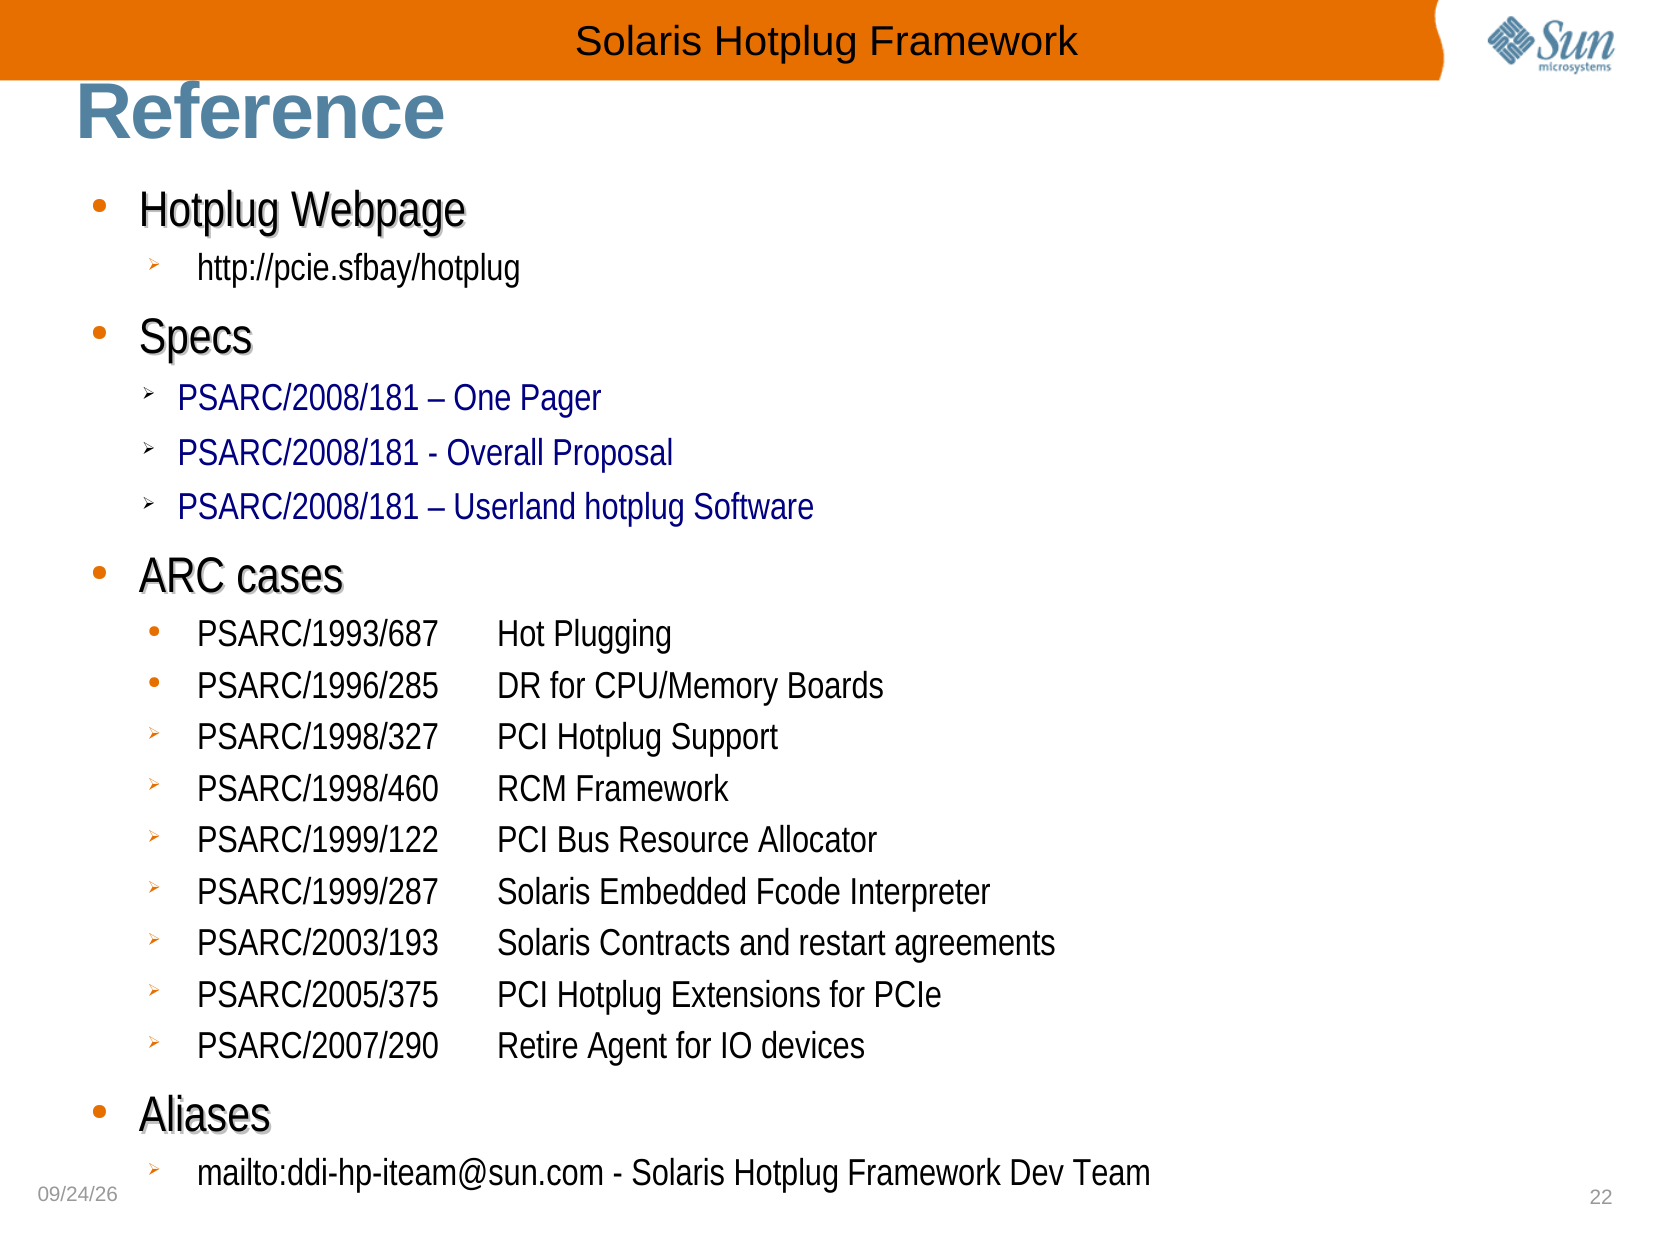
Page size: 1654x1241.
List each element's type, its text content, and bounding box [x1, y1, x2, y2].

list Hotplug Webpage http://pcie.sfbay/hotplug Specs PSARC/2008/181 – One Pager PSARC/2008/181 - Overall Proposal PSARC/2008/181 – Userland hotplug Software ARC cases PSARC/1993/687 Hot Plugging PSARC/1996/285 DR for CPU/Memory Boards PSARC/1998/327 PCI Hotplug Support PSARC/1998/460 RCM Framework PSARC/1999/122 PCI Bus Resource Allocator PSARC/1999/287 Solaris Embedded Fcode Interpreter PSARC/2003/193 Solaris Contracts and restart agreements PSARC/2005/375 PCI Hotplug Extensions for PCIe PSARC/2007/290 Retire Agent for IO devices Aliases mailto:ddi-hp-iteam@sun.com - Solaris Hotplug Framework Dev Team [71, 187, 1613, 1202]
picture [0, 0, 1654, 83]
title Reference [75, 75, 1577, 187]
